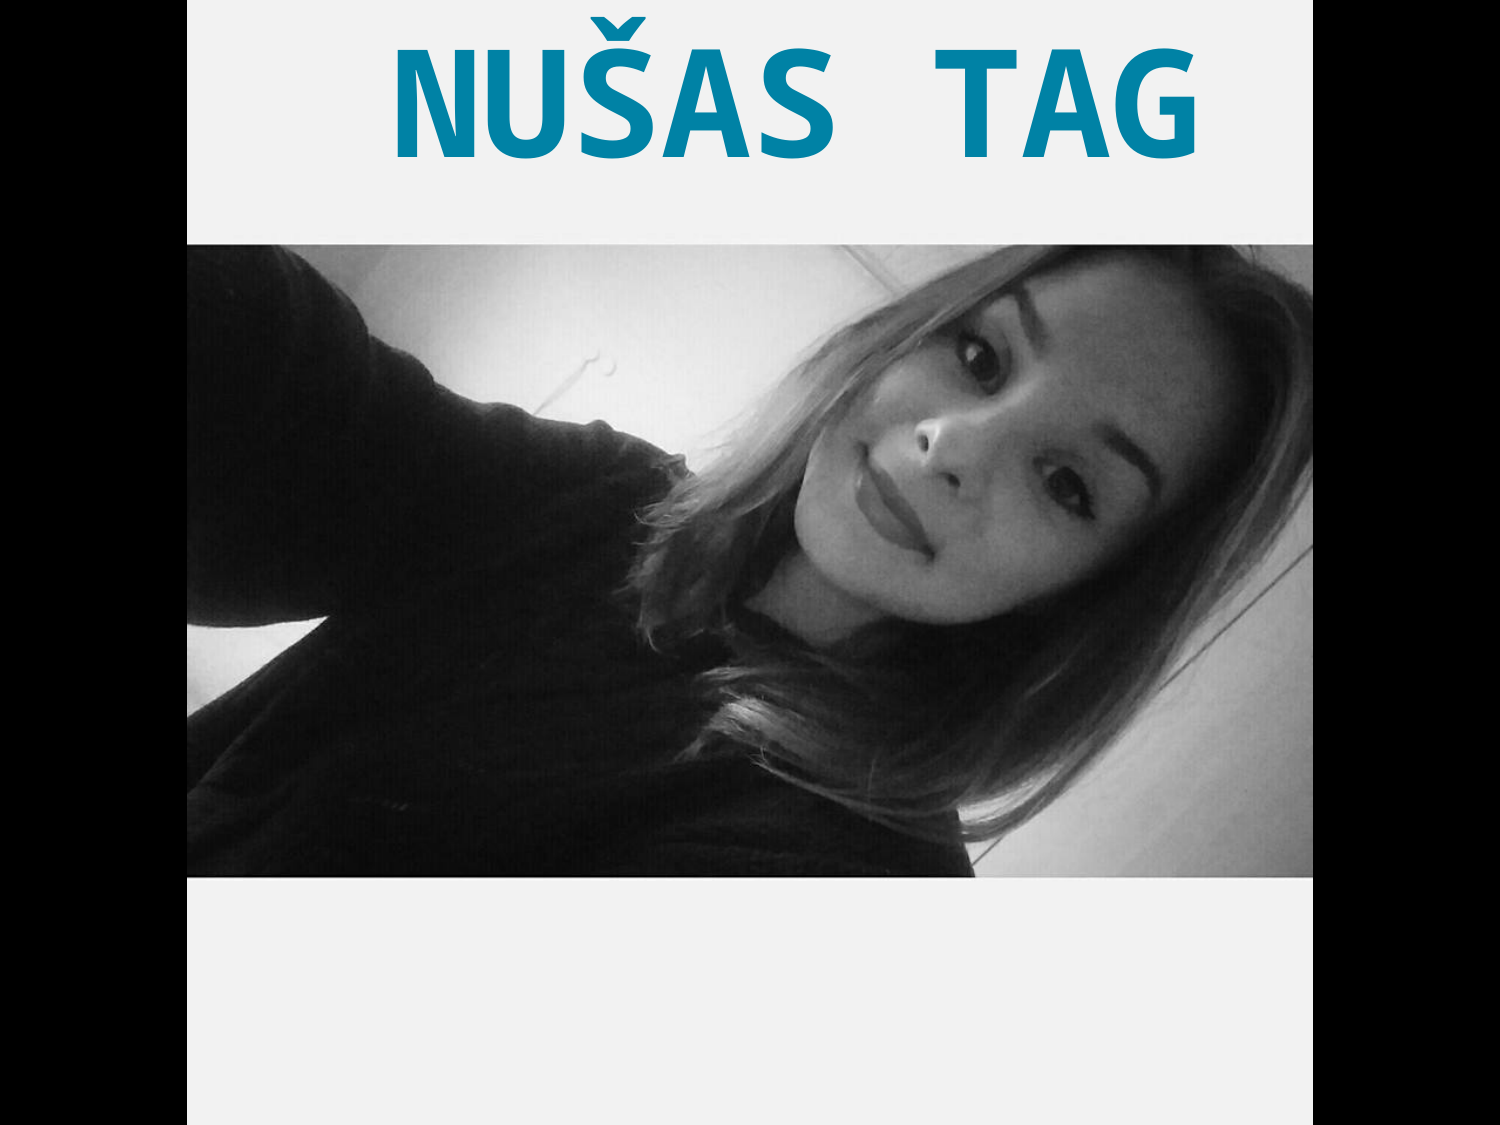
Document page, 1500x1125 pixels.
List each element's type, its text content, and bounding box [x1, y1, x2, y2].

title NUŠAS TAG [159, 0, 1435, 242]
picture [187, 242, 1313, 1125]
